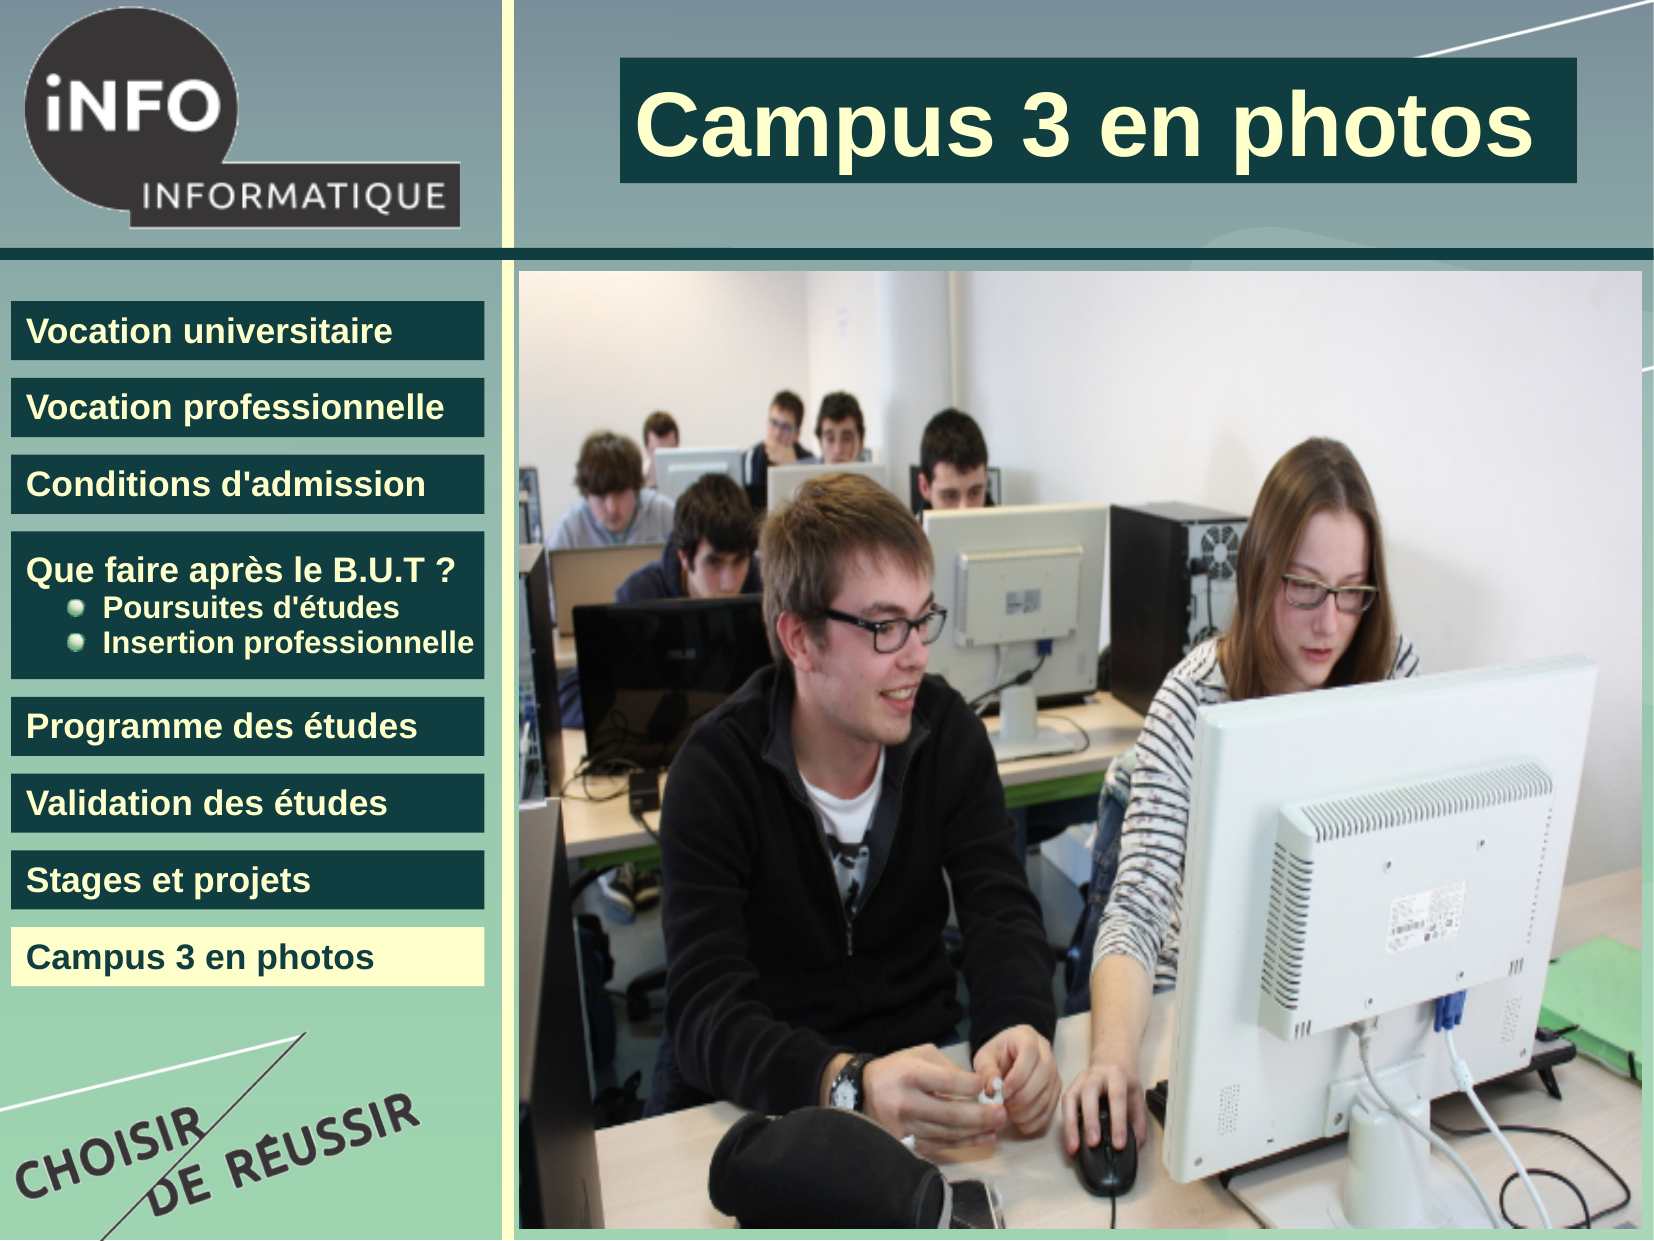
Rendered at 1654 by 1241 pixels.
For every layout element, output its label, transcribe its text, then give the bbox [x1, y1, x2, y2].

picture [514, 260, 1654, 1240]
text_box Campus 3 en photos [11, 927, 485, 987]
text_box Vocation professionnelle [11, 377, 485, 438]
text_box Validation des études [11, 773, 485, 833]
picture [514, 0, 1654, 248]
text_box Conditions d'admission [11, 454, 485, 514]
text_box Que faire après le B.U.T ? Poursuites d'études Insertion professionnelle [11, 531, 485, 680]
text_box Campus 3 en photos [620, 57, 1577, 184]
picture [0, 0, 502, 247]
text_box Vocation universitaire [11, 301, 485, 361]
text_box Stages et projets [11, 850, 485, 910]
text_box Programme des études [11, 696, 485, 756]
picture [0, 260, 502, 1241]
